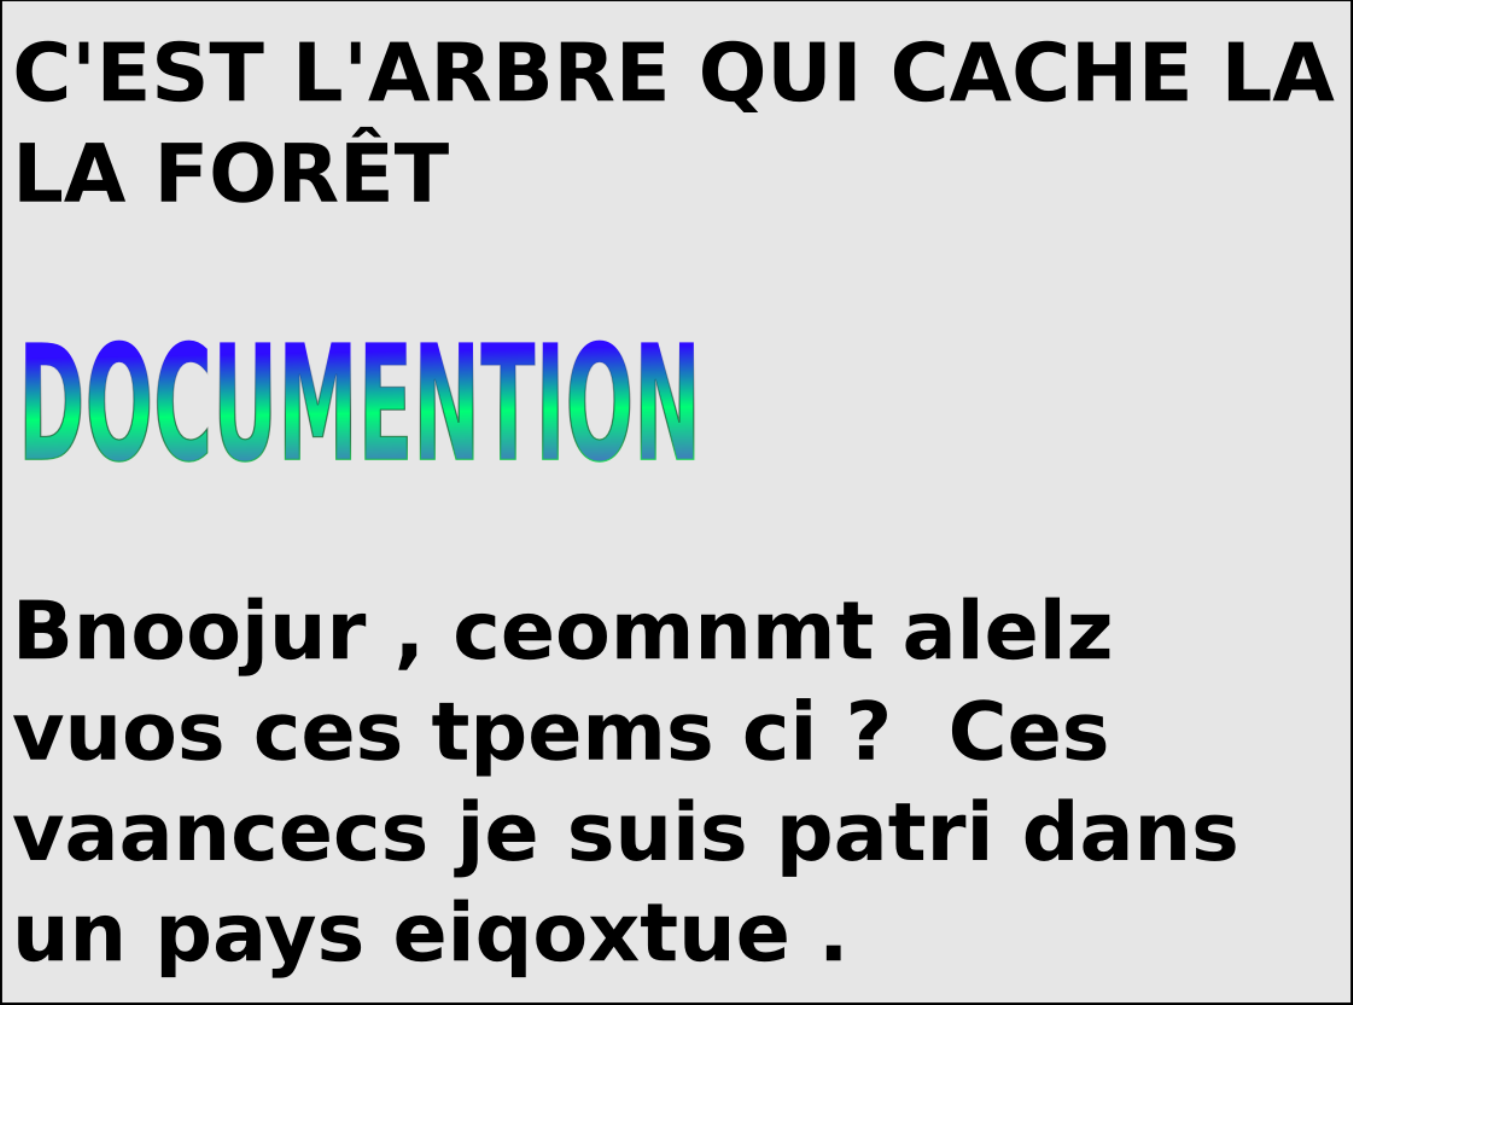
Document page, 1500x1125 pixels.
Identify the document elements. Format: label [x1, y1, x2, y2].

picture [0, 0, 1353, 1005]
